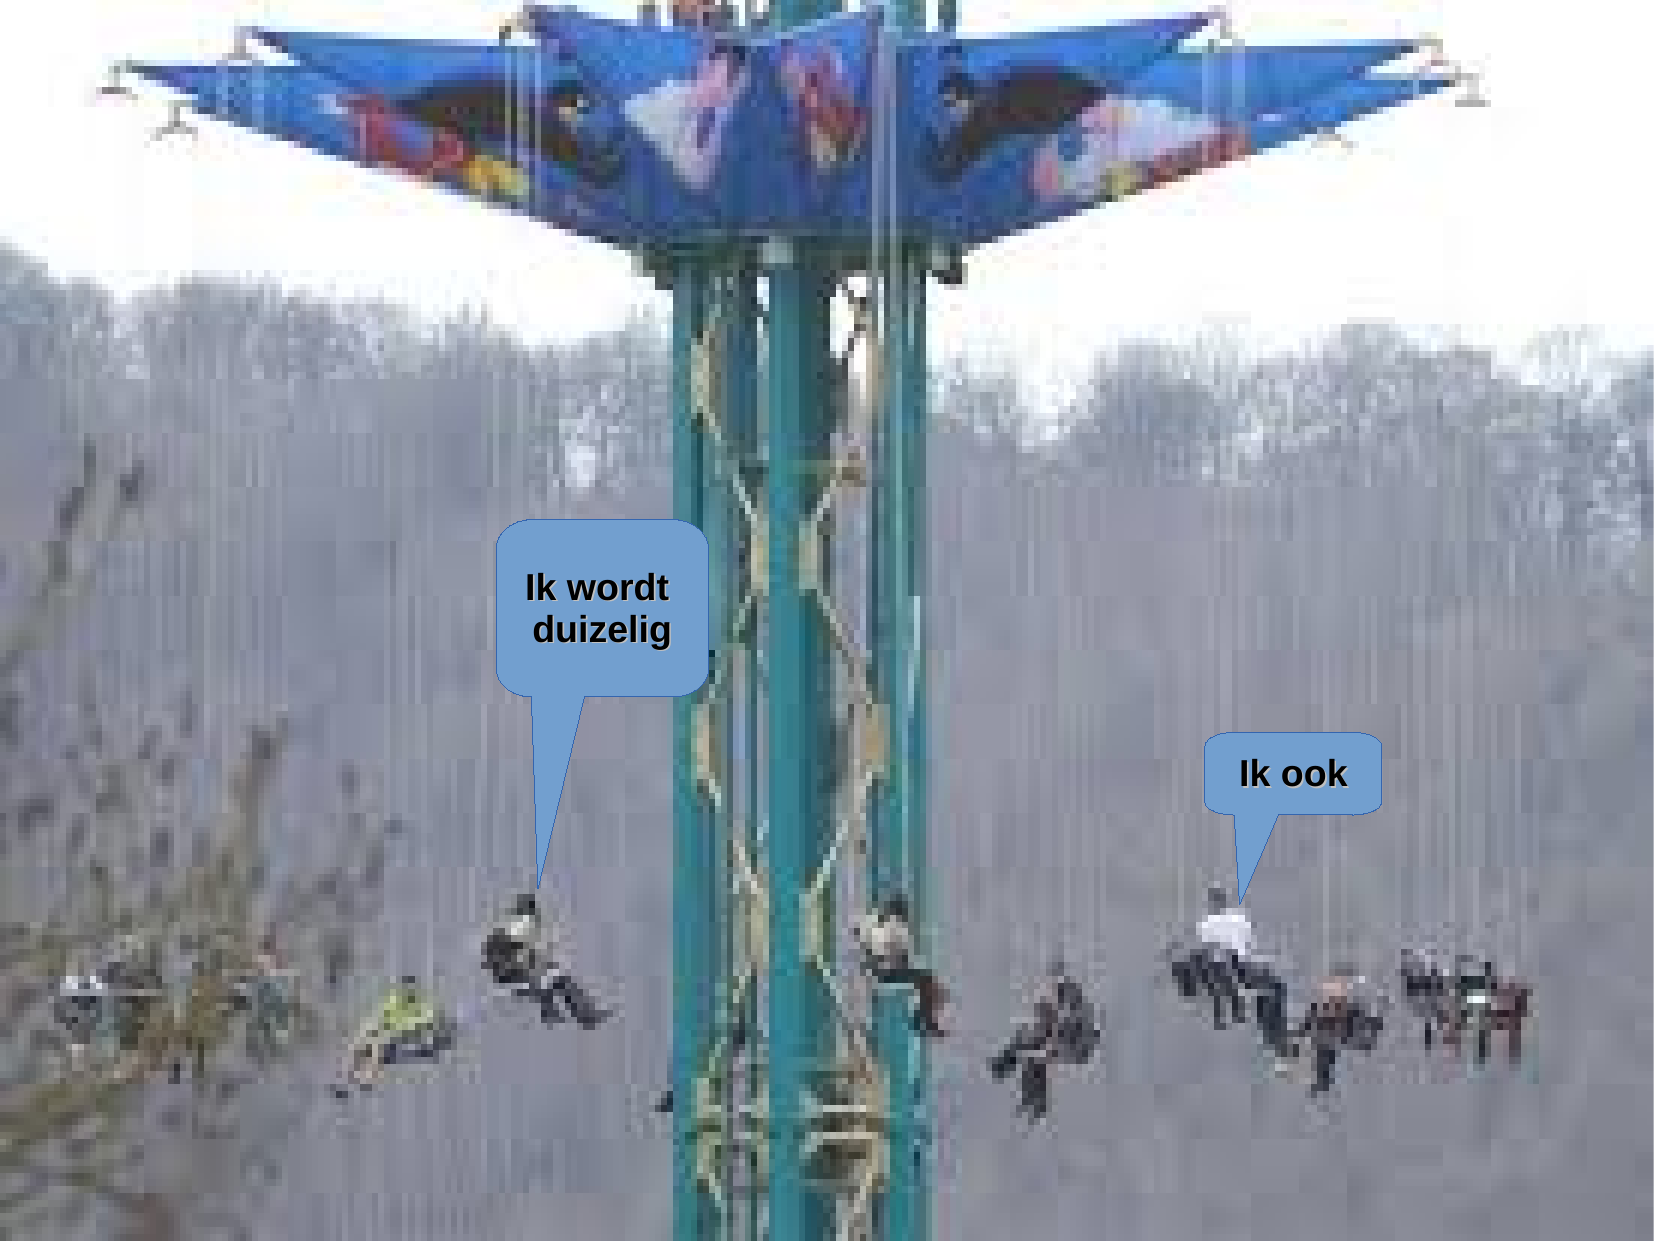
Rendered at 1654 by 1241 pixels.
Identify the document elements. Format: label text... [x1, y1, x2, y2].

text_box Ik ook [1204, 732, 1382, 905]
text_box Ik wordt duizelig [496, 519, 709, 889]
picture [0, 0, 1654, 1241]
